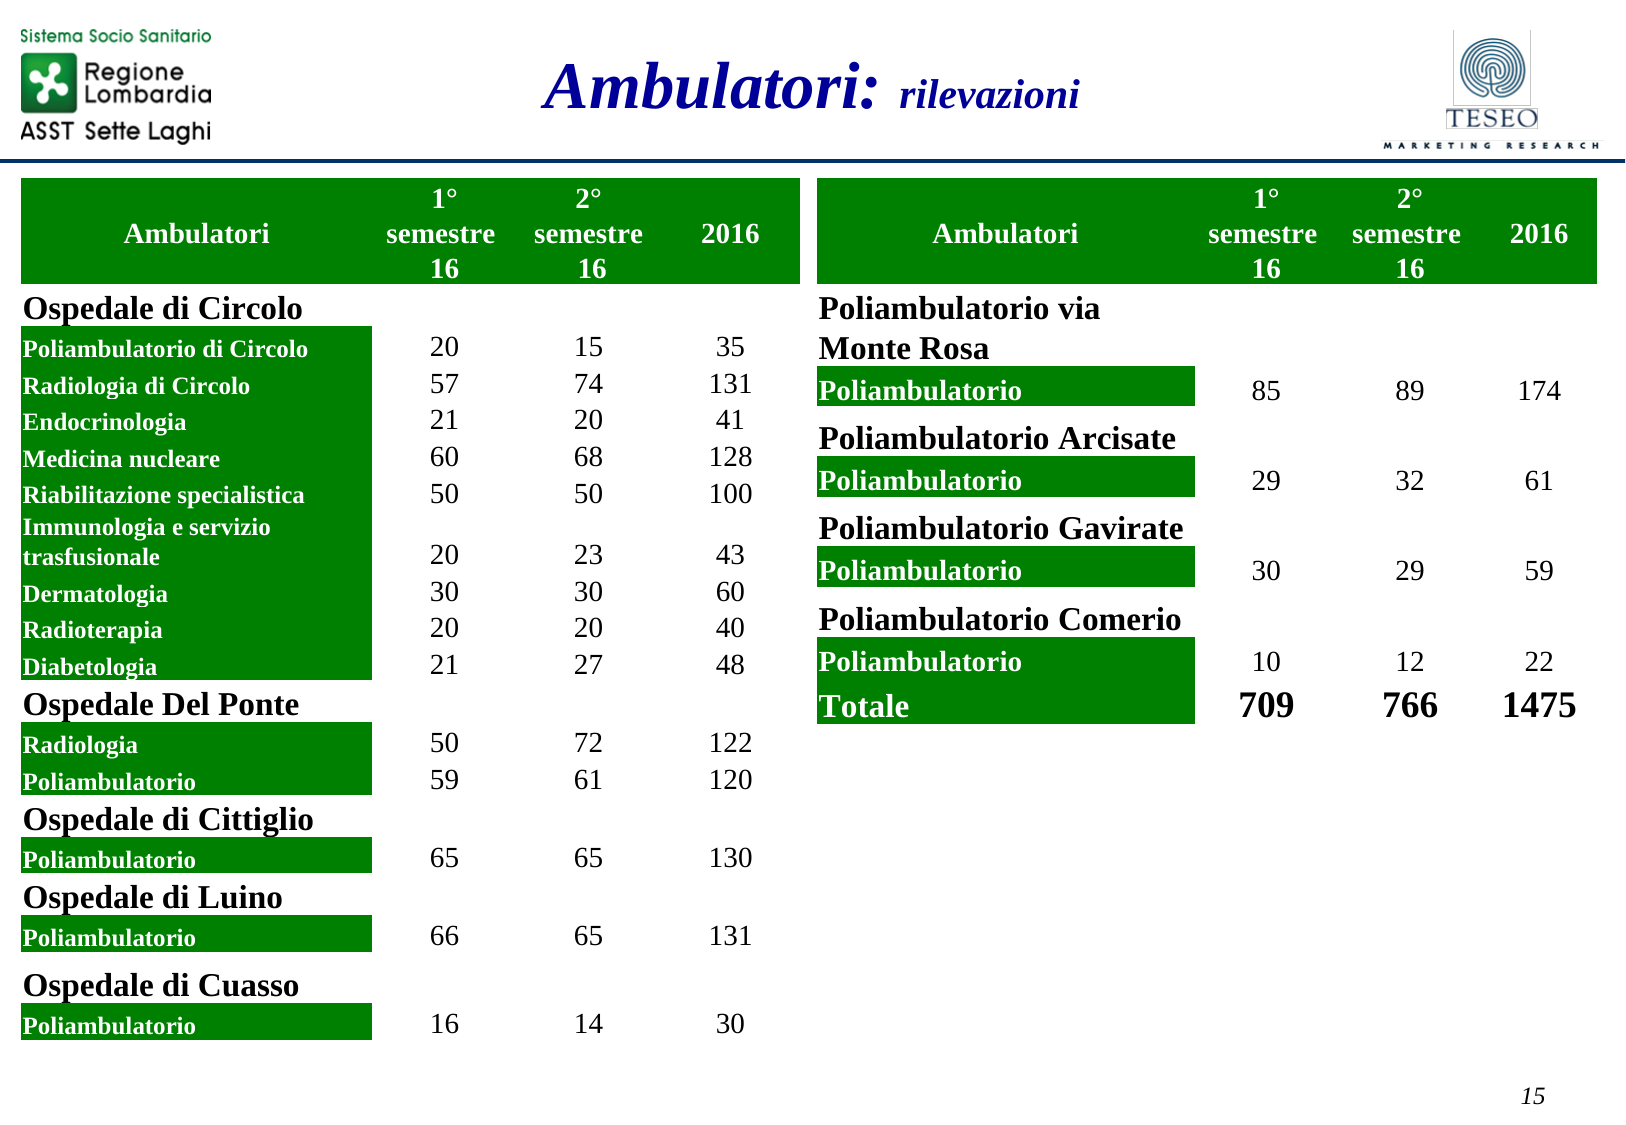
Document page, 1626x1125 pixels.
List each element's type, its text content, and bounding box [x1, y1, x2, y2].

table_cell Poliambulatorio [817, 546, 1195, 587]
table_cell 61 [1482, 456, 1597, 497]
table_cell 66 [372, 915, 517, 952]
table_cell [1195, 284, 1338, 366]
table_cell 20 [517, 399, 661, 436]
table_cell 14 [517, 1003, 661, 1040]
table_cell 100 [661, 472, 800, 509]
table_cell Ospedale di Luino [21, 873, 661, 915]
table_cell 1475 [1482, 677, 1597, 724]
table_header 1° semestre 16 [372, 178, 517, 284]
table_cell 30 [661, 1003, 800, 1040]
table_cell 120 [661, 759, 800, 795]
table_cell [1482, 587, 1597, 637]
table_cell 23 [517, 509, 661, 571]
table_header 2016 [661, 178, 800, 284]
table_cell Immunologia e servizio trasfusionale [21, 509, 372, 571]
table_cell Riabilitazione specialistica [21, 472, 372, 509]
table_header 2016 [1482, 178, 1597, 284]
table_cell 32 [1338, 456, 1482, 497]
table_cell Poliambulatorio [817, 637, 1195, 677]
table_cell 12 [1338, 637, 1482, 677]
table_cell 60 [661, 571, 800, 607]
table_cell 65 [517, 915, 661, 952]
table_cell 68 [517, 436, 661, 472]
table_cell 72 [517, 722, 661, 759]
table_cell Diabetologia [21, 644, 372, 680]
table_cell Poliambulatorio via Monte Rosa [817, 284, 1195, 366]
table_header 2° semestre 16 [517, 178, 661, 284]
table_cell 20 [372, 509, 517, 571]
table_cell 21 [372, 399, 517, 436]
table_cell 27 [517, 644, 661, 680]
table_cell 130 [661, 837, 800, 873]
table_cell 15 [517, 326, 661, 363]
table_cell [661, 952, 800, 1003]
table_cell 174 [1482, 366, 1597, 406]
table_cell 29 [1338, 546, 1482, 587]
table_cell 35 [661, 326, 800, 363]
table_cell 50 [372, 722, 517, 759]
table_cell [661, 680, 800, 722]
table_header 2° semestre 16 [1338, 178, 1482, 284]
table_cell 30 [1195, 546, 1338, 587]
table_cell Endocrinologia [21, 399, 372, 436]
table_cell Radiologia di Circolo [21, 363, 372, 399]
table_cell 57 [372, 363, 517, 399]
table_cell 131 [661, 363, 800, 399]
table_cell 22 [1482, 637, 1597, 677]
table_cell [661, 795, 800, 837]
table_cell 20 [372, 326, 517, 363]
table_cell Poliambulatorio Comerio [817, 587, 1482, 637]
table_cell [1482, 284, 1597, 366]
picture [1381, 30, 1604, 149]
table_cell 21 [372, 644, 517, 680]
table_cell Poliambulatorio Gavirate [817, 497, 1482, 546]
table_cell 60 [372, 436, 517, 472]
table_cell Poliambulatorio Arcisate [817, 406, 1482, 456]
table_cell 20 [372, 607, 517, 644]
table_cell Dermatologia [21, 571, 372, 607]
table_cell 59 [1482, 546, 1597, 587]
table_cell 709 [1195, 677, 1338, 724]
table_cell Ospedale Del Ponte [21, 680, 661, 722]
table_cell 85 [1195, 366, 1338, 406]
table_cell 61 [517, 759, 661, 795]
table_cell 43 [661, 509, 800, 571]
table_cell 65 [517, 837, 661, 873]
table_cell 20 [517, 607, 661, 644]
table_header Ambulatori [21, 178, 372, 284]
table_header 1° semestre 16 [1195, 178, 1338, 284]
table_cell 40 [661, 607, 800, 644]
table_cell 30 [517, 571, 661, 607]
table_cell 128 [661, 436, 800, 472]
table_cell Radiologia [21, 722, 372, 759]
table_cell 74 [517, 363, 661, 399]
table_cell Medicina nucleare [21, 436, 372, 472]
table_cell 766 [1338, 677, 1482, 724]
table_cell Poliambulatorio [21, 837, 372, 873]
table_cell Poliambulatorio di Circolo [21, 326, 372, 363]
table_cell Totale [817, 677, 1195, 724]
table_cell 29 [1195, 456, 1338, 497]
table_cell 10 [1195, 637, 1338, 677]
table_cell 131 [661, 915, 800, 952]
table_cell [372, 284, 517, 326]
table_header Ambulatori [817, 178, 1195, 284]
table_cell Ospedale di Cittiglio [21, 795, 661, 837]
table_cell Poliambulatorio [21, 915, 372, 952]
table_cell 59 [372, 759, 517, 795]
table_cell Ospedale di Circolo [21, 284, 372, 326]
table_cell Poliambulatorio [817, 366, 1195, 406]
picture [21, 26, 211, 148]
table_cell [1338, 284, 1482, 366]
table_cell 41 [661, 399, 800, 436]
table_cell Poliambulatorio [817, 456, 1195, 497]
table_cell 89 [1338, 366, 1482, 406]
table_cell 30 [372, 571, 517, 607]
table_cell [661, 873, 800, 915]
table_cell [1482, 406, 1597, 456]
table_cell 50 [372, 472, 517, 509]
table_cell 48 [661, 644, 800, 680]
table_cell [661, 284, 800, 326]
table_cell 16 [372, 1003, 517, 1040]
text_box Ambulatori: rilevazioni [268, 18, 1356, 144]
table_cell 122 [661, 722, 800, 759]
table_cell Radioterapia [21, 607, 372, 644]
table_cell 50 [517, 472, 661, 509]
table_cell Poliambulatorio [21, 759, 372, 795]
table_cell [1482, 497, 1597, 546]
table_cell Ospedale di Cuasso [21, 952, 372, 1003]
table_cell Poliambulatorio [21, 1003, 372, 1040]
table_cell 65 [372, 837, 517, 873]
table_cell [517, 284, 661, 326]
table_cell [372, 952, 661, 1003]
